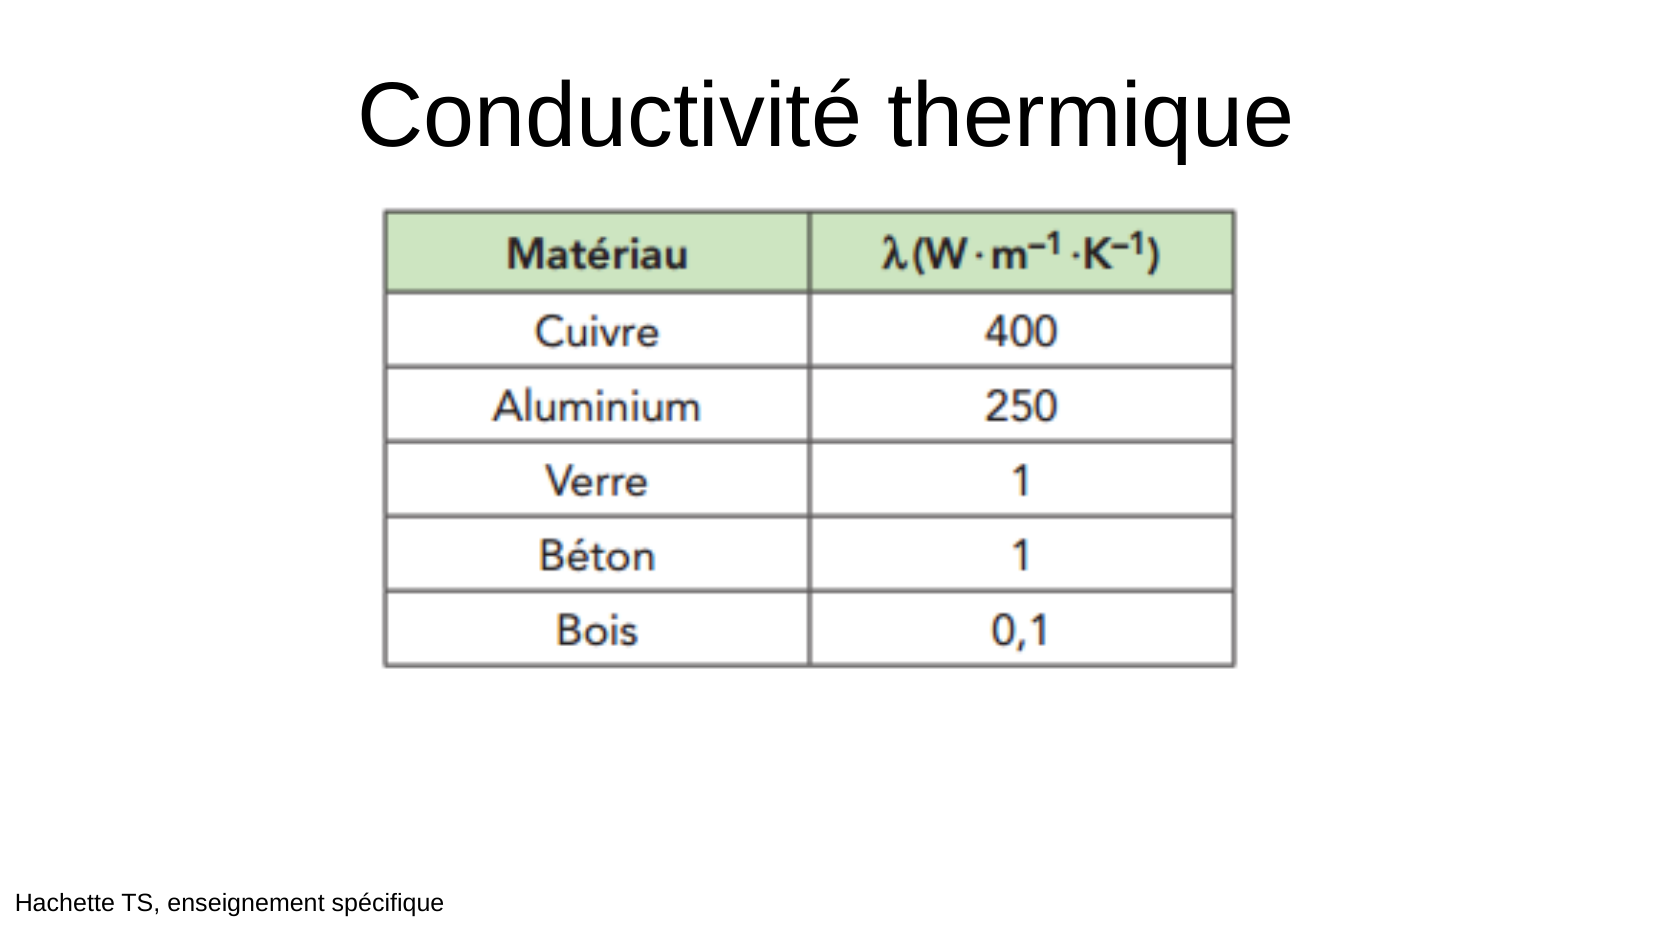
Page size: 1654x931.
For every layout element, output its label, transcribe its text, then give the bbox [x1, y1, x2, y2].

text_box Hachette TS, enseignement spécifique [0, 881, 508, 931]
picture [366, 192, 1261, 689]
title Conductivité thermique [82, 37, 1571, 193]
